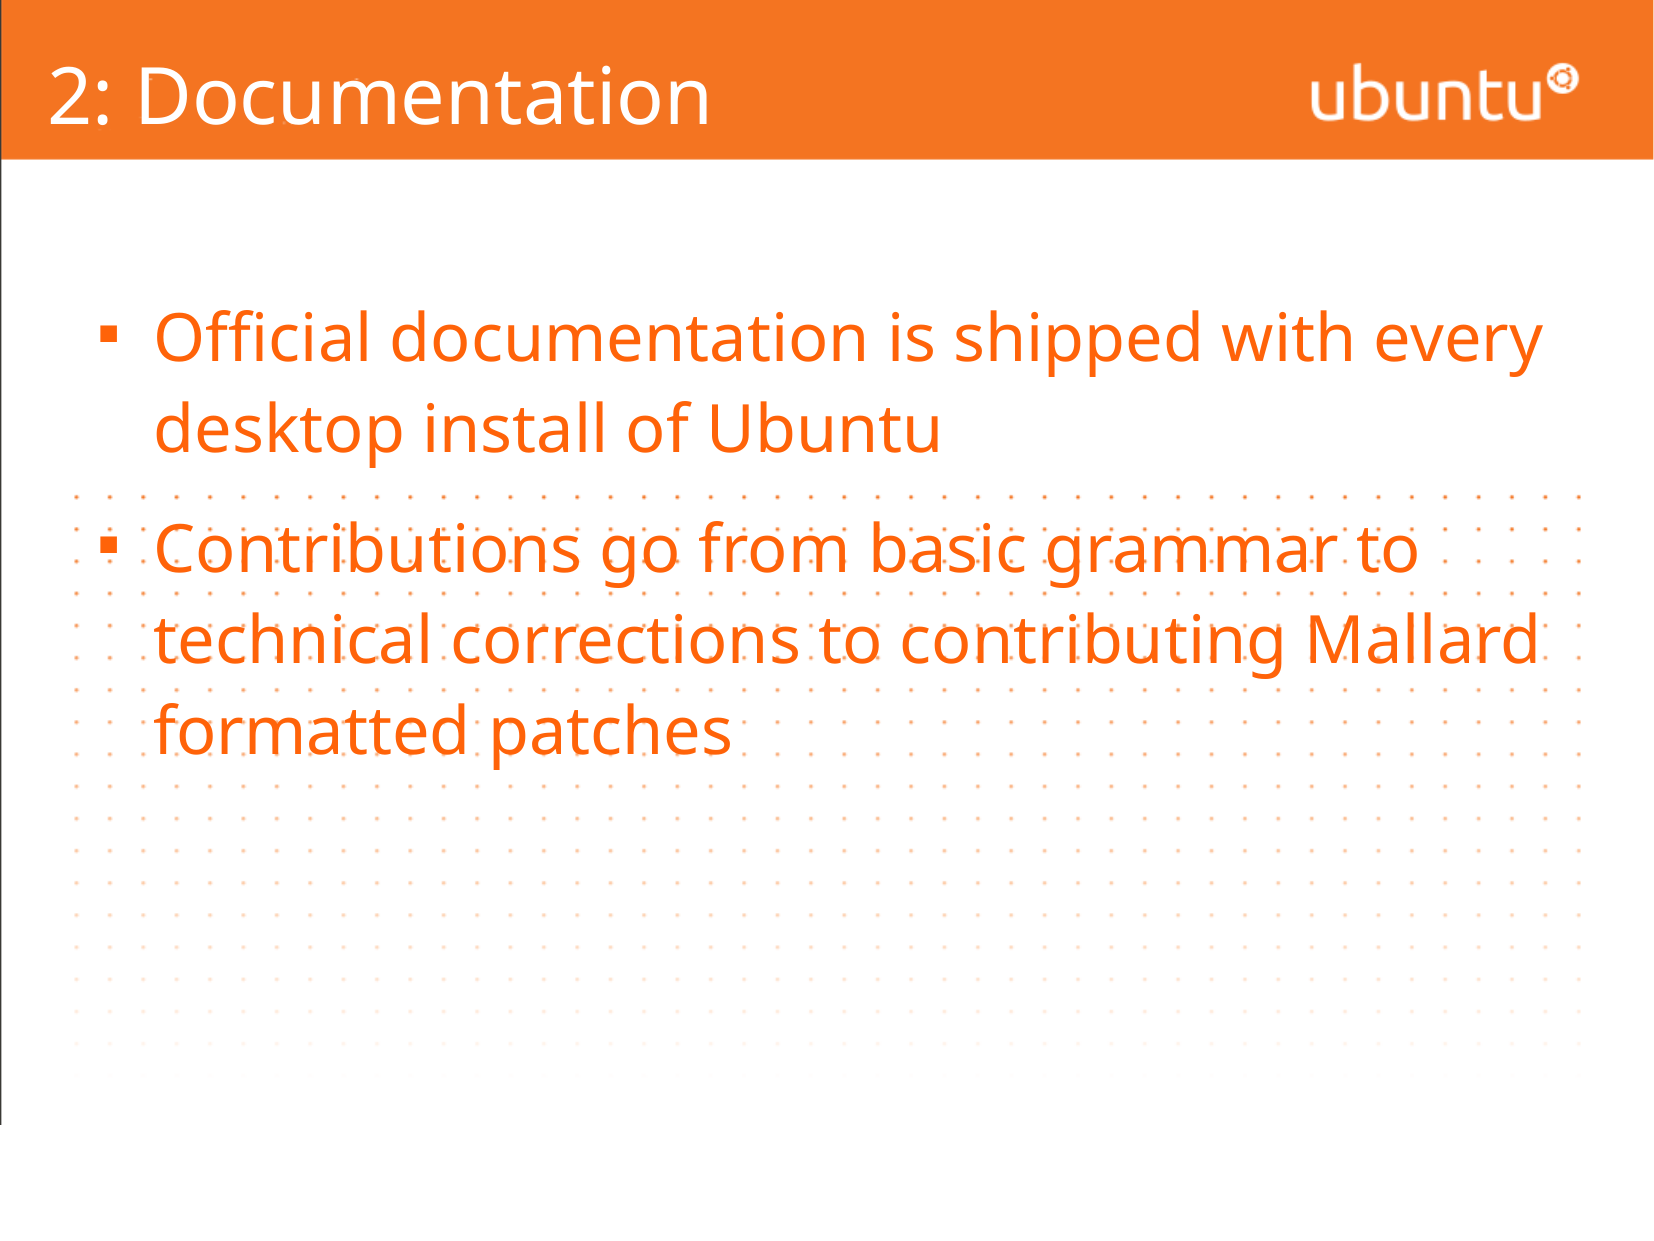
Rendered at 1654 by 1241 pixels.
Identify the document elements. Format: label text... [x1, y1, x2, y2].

list Official documentation is shipped with every desktop install of Ubuntu Contributions go from basic grammar to technical corrections to contributing Mallard formatted patches [82, 290, 1571, 1010]
picture [0, 0, 1654, 1125]
title 2: Documentation [47, 29, 1276, 158]
